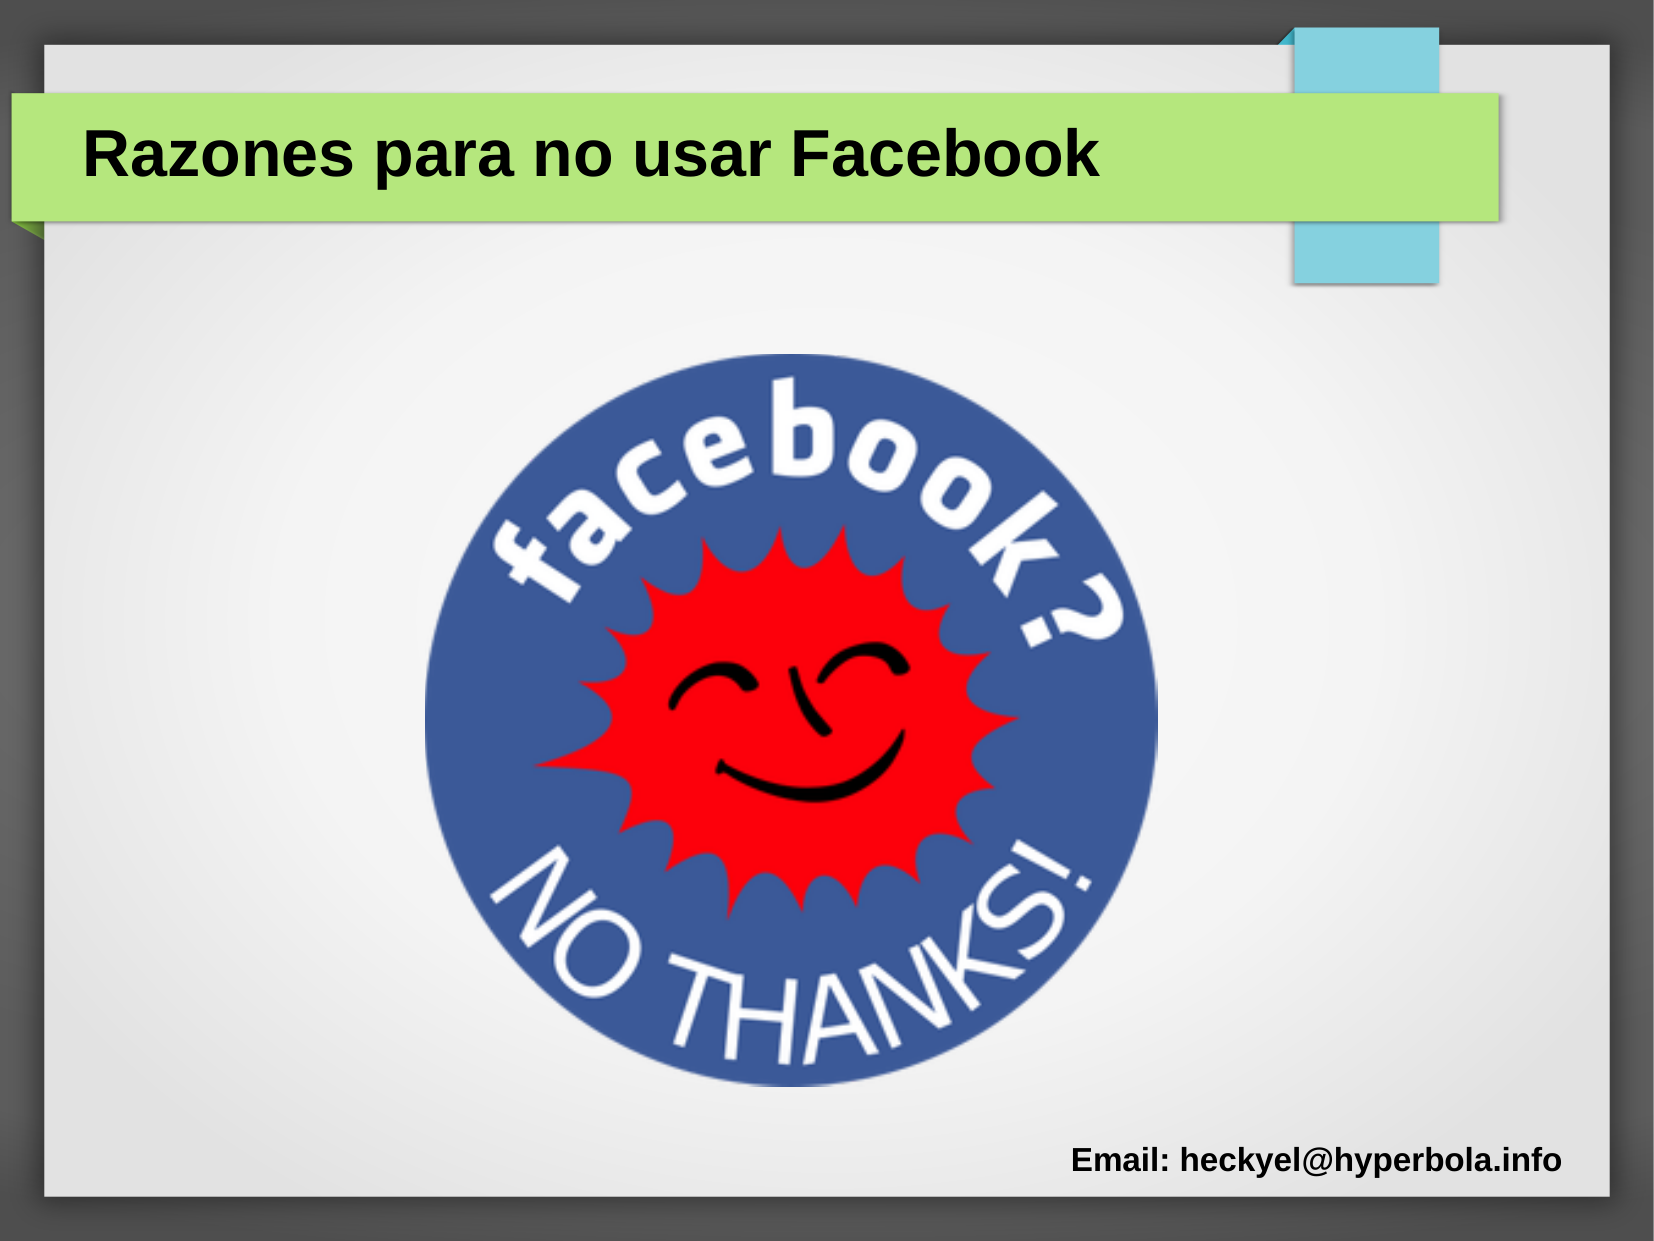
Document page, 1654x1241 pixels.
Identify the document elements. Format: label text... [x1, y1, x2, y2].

picture [0, 0, 1654, 1241]
title Razones para no usar Facebook [82, 94, 1264, 213]
text_box Email: heckyel@hyperbola.info [921, 1133, 1654, 1191]
